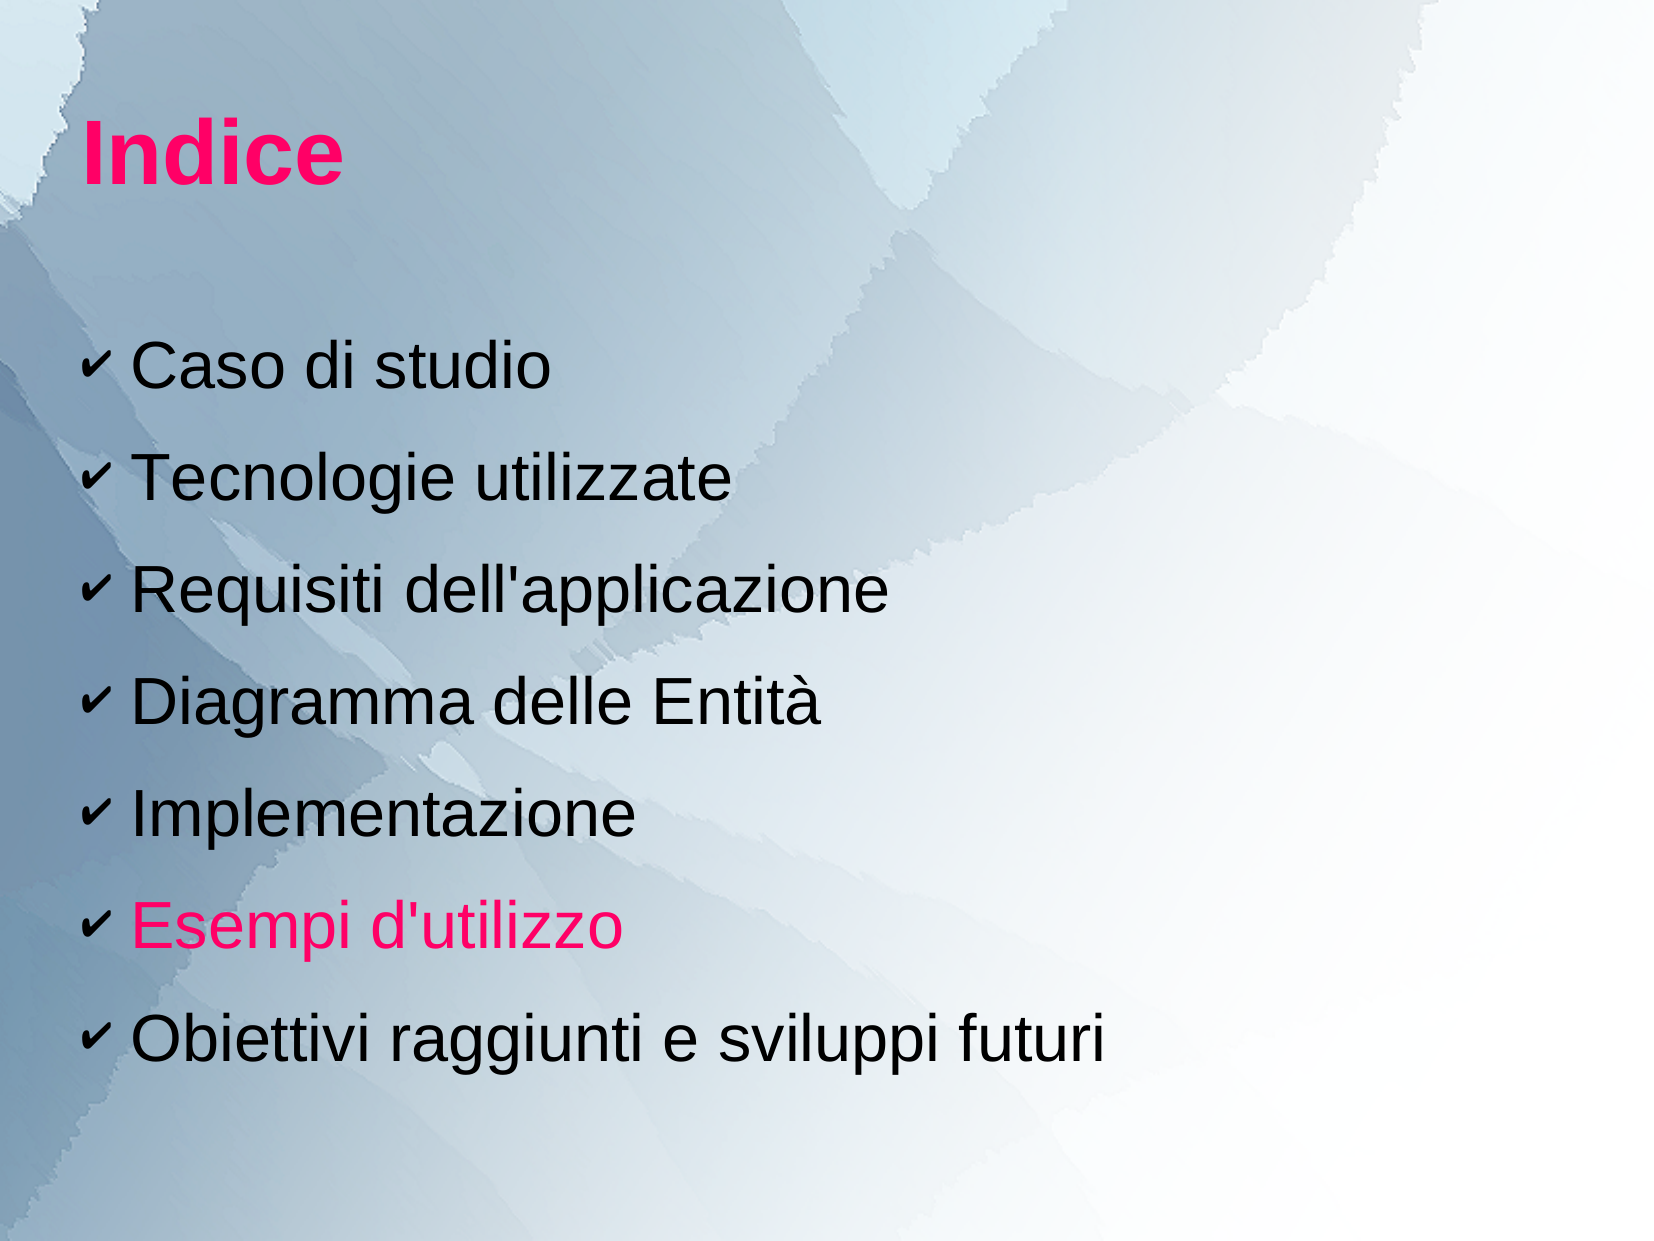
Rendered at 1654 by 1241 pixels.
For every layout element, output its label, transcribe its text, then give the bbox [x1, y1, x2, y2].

text_box Caso di studio Tecnologie utilizzate Requisiti dell'applicazione Diagramma delle Entità Implementazione Esempi d'utilizzo Obiettivi raggiunti e sviluppi futuri [81, 290, 1570, 1151]
picture [0, 0, 1654, 1241]
title Indice [81, 49, 1570, 257]
